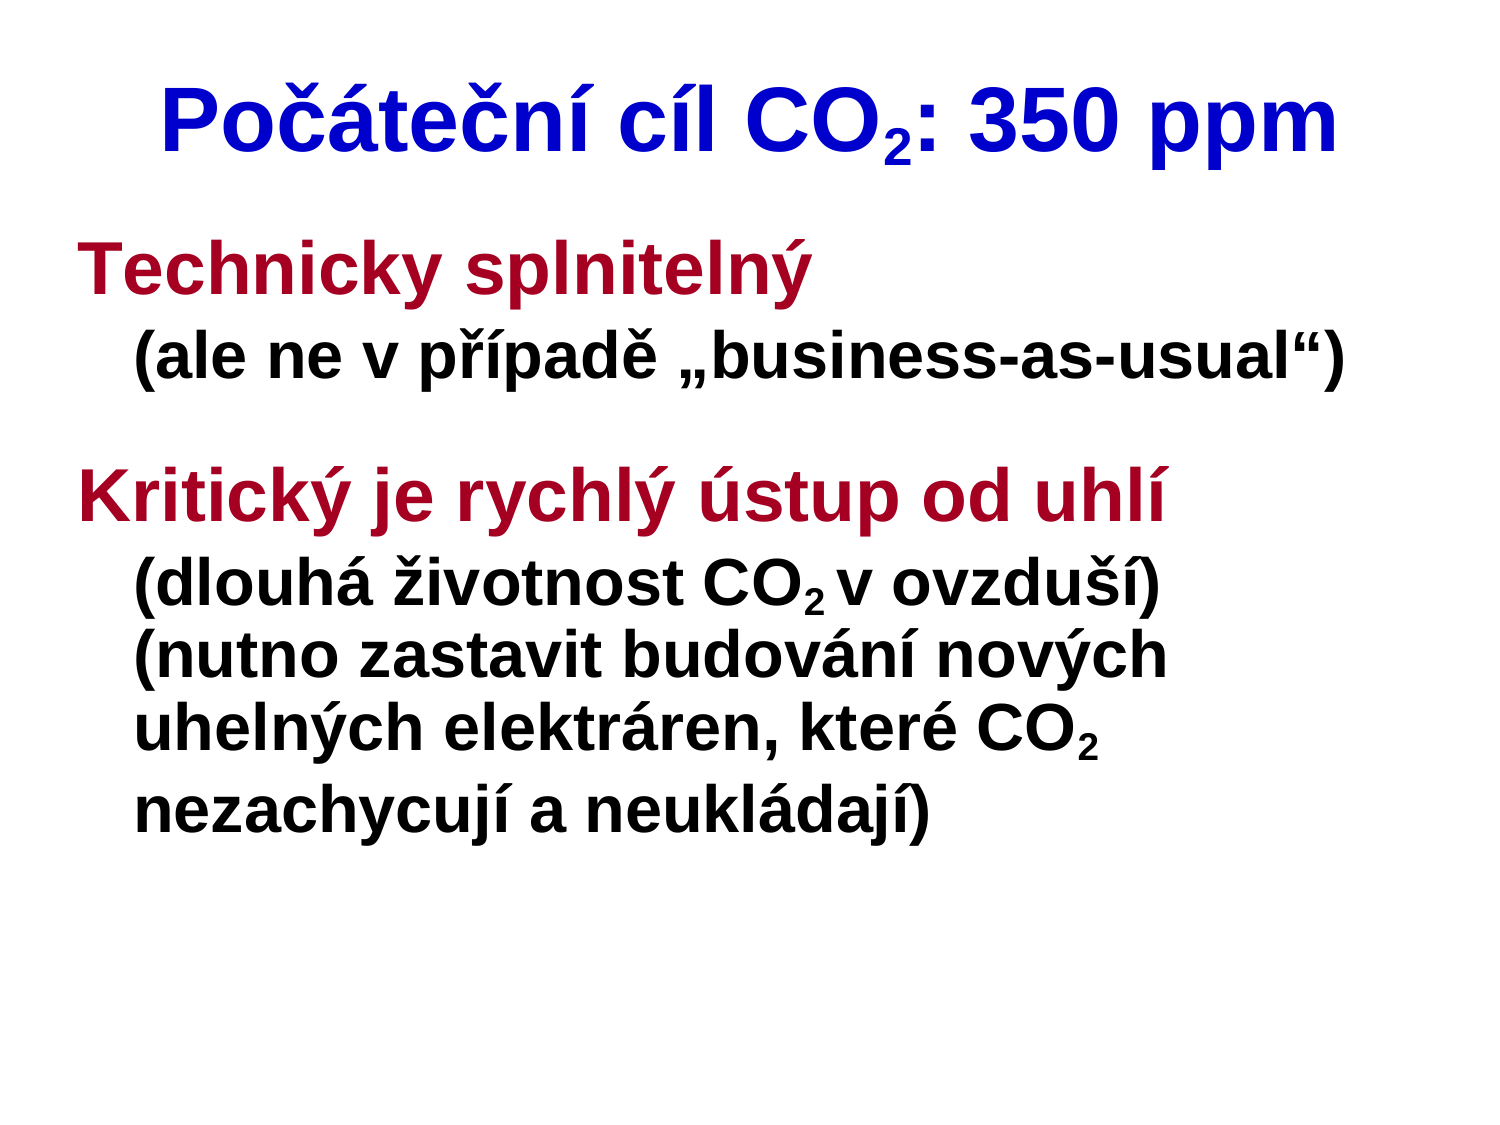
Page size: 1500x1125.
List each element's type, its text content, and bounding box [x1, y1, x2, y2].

title Počáteční cíl CO2: 350 ppm [75, 45, 1426, 197]
list Technicky splnitelný (ale ne v případě „business-as-usual“)‏ Kritický je rychlý ústup od uhlí (dlouhá životnost CO2 v ovzduší)‏ (nutno zastavit budování nových uhelných elektráren, které CO2 nezachycují a neukládají)‏ [62, 224, 1415, 967]
